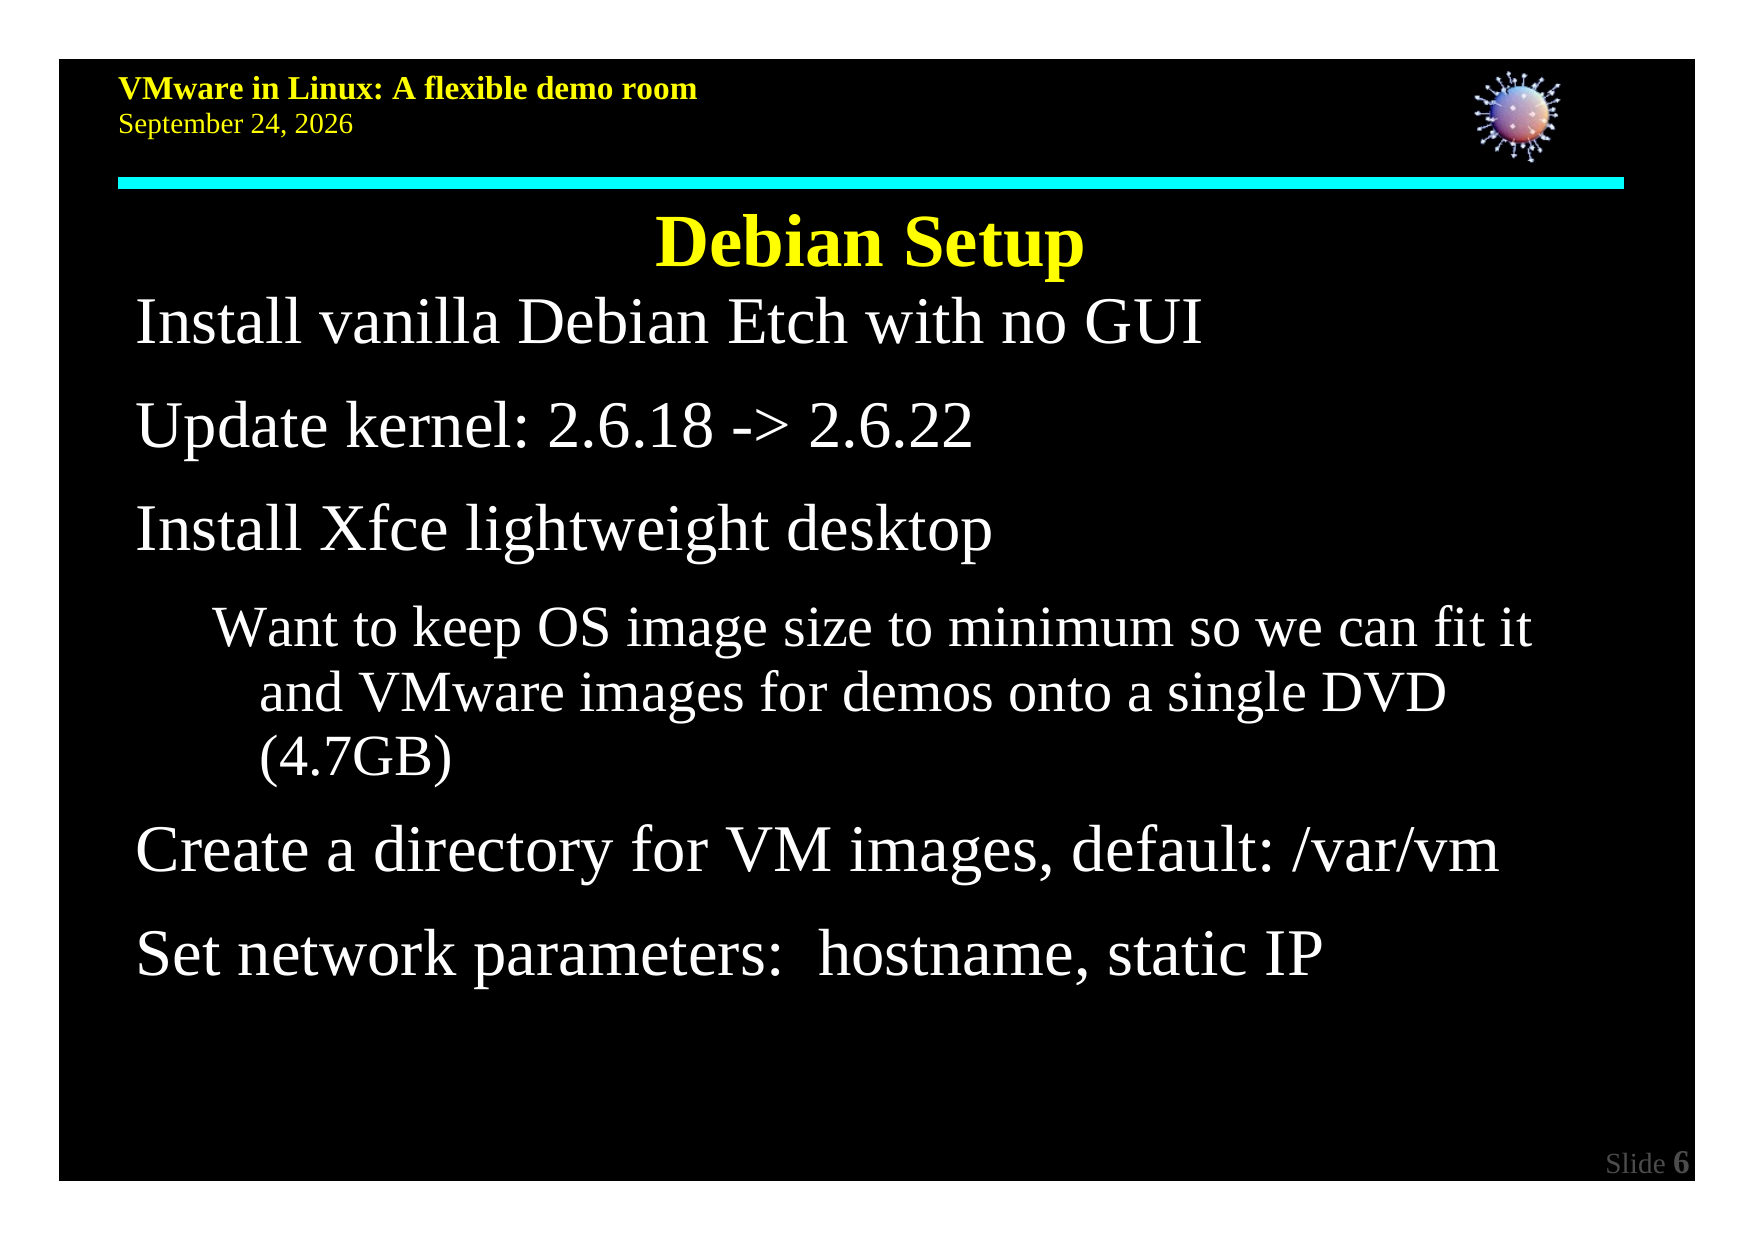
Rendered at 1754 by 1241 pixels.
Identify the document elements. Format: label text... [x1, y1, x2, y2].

title Debian Setup [118, 134, 1625, 284]
picture [1464, 63, 1569, 134]
list Install vanilla Debian Etch with no GUI Update kernel: 2.6.18 -> 2.6.22 Install Xfce lightweight desktop Want to keep OS image size to minimum so we can fit it and VMware images for demos onto a single DVD (4.7GB) Create a directory for VM images, default: /var/vm Set network parameters: hostname, static IP [118, 284, 1625, 1134]
